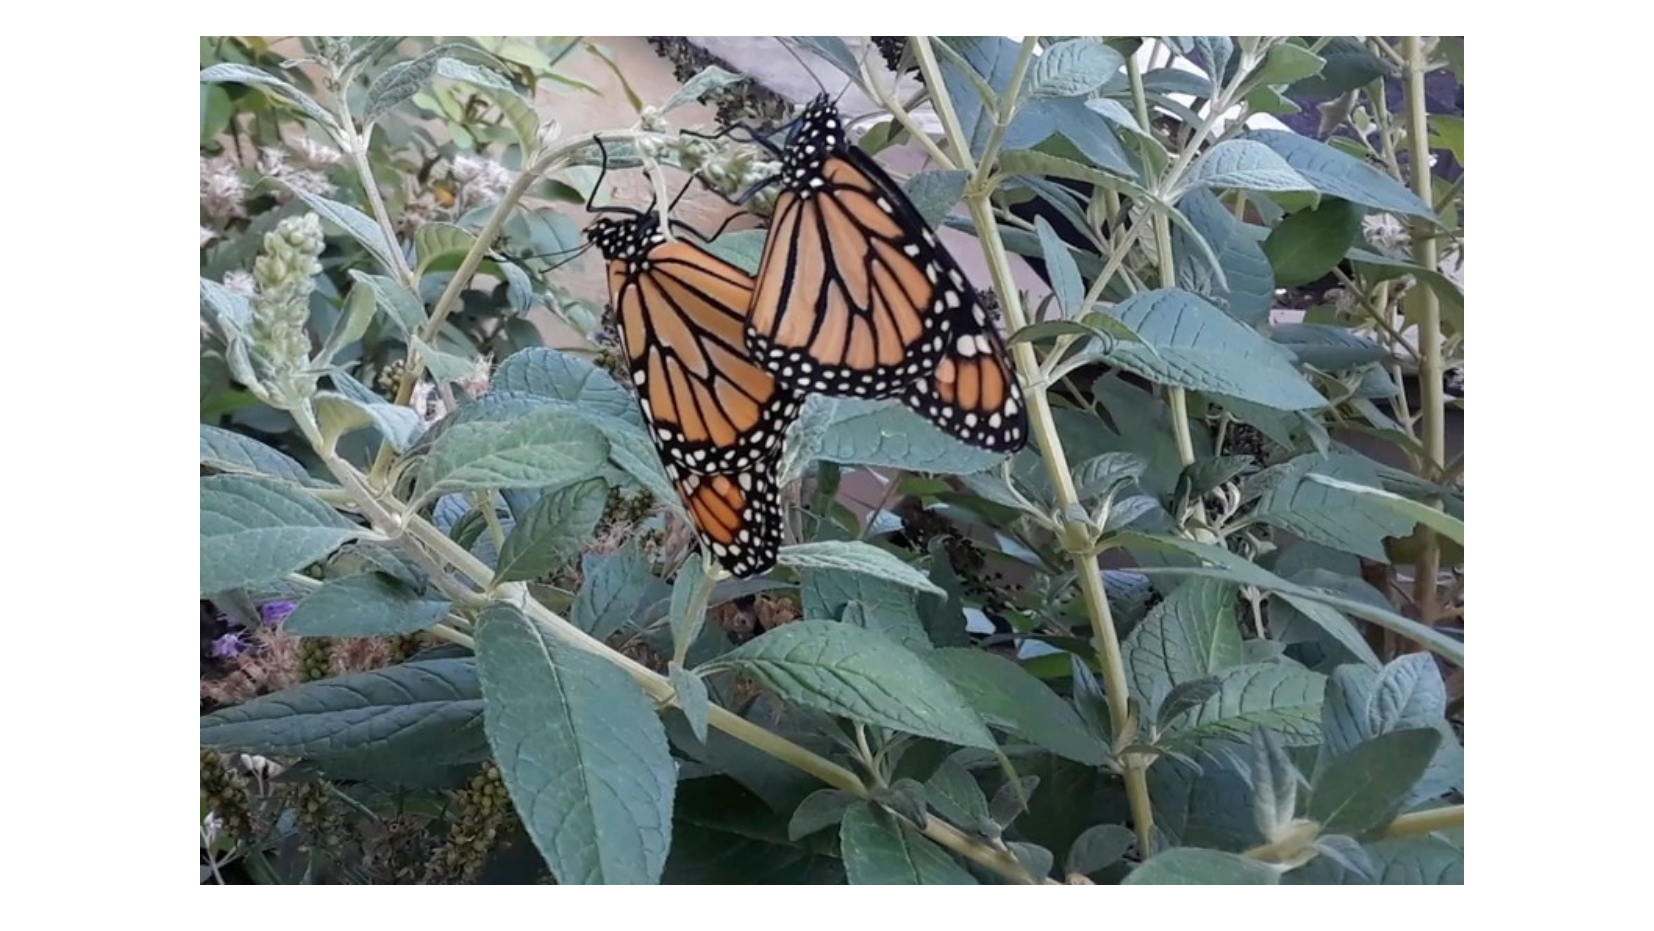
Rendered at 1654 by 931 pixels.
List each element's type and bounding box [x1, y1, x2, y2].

picture [200, 36, 1464, 886]
